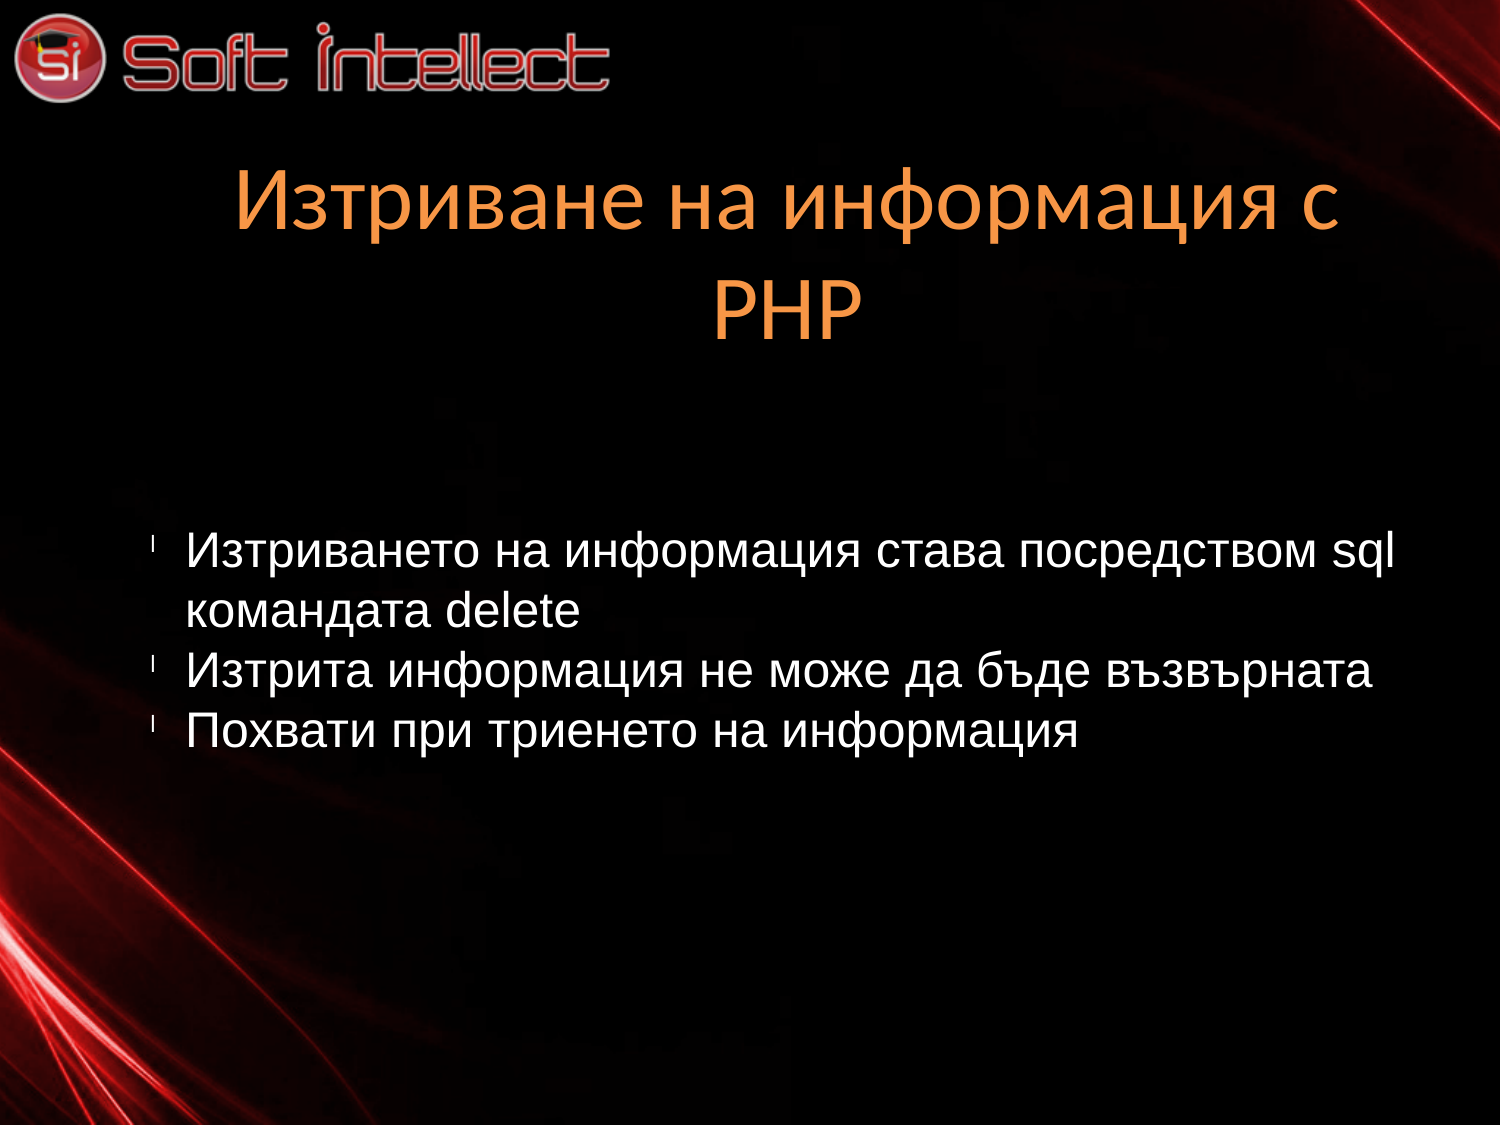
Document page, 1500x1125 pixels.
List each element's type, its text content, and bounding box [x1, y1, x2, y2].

picture [0, 0, 1500, 1125]
text_box Изтриване на информация с PHP [150, 127, 1425, 368]
text_box Изтриването на информация става посредством sql командата delete Изтрита информация не може да бъде възвърната Похвати при триенето на информация [134, 509, 1470, 1125]
